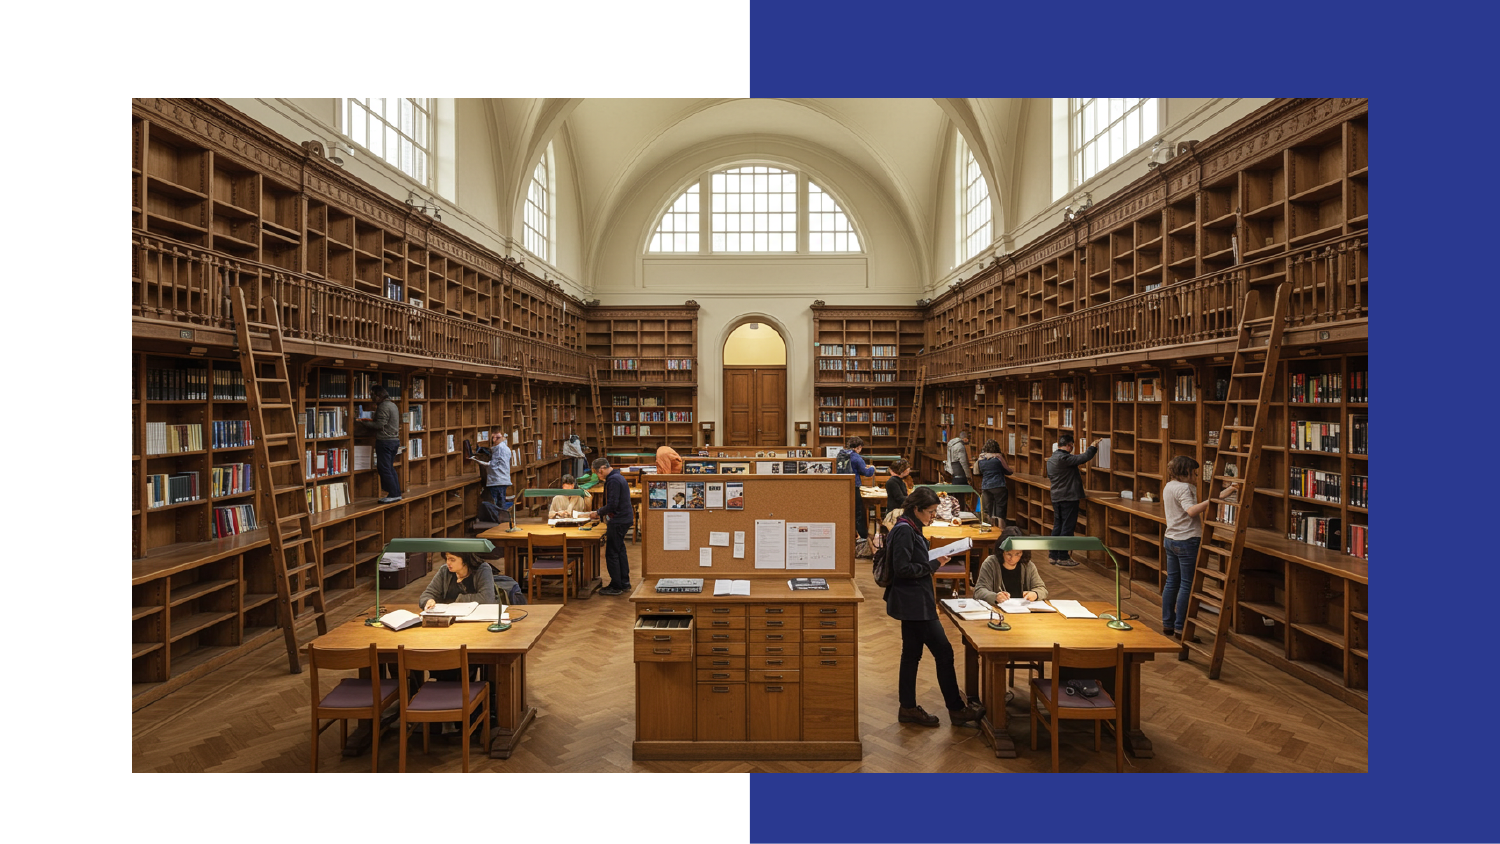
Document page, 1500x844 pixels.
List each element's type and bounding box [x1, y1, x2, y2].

picture [132, 98, 1368, 773]
